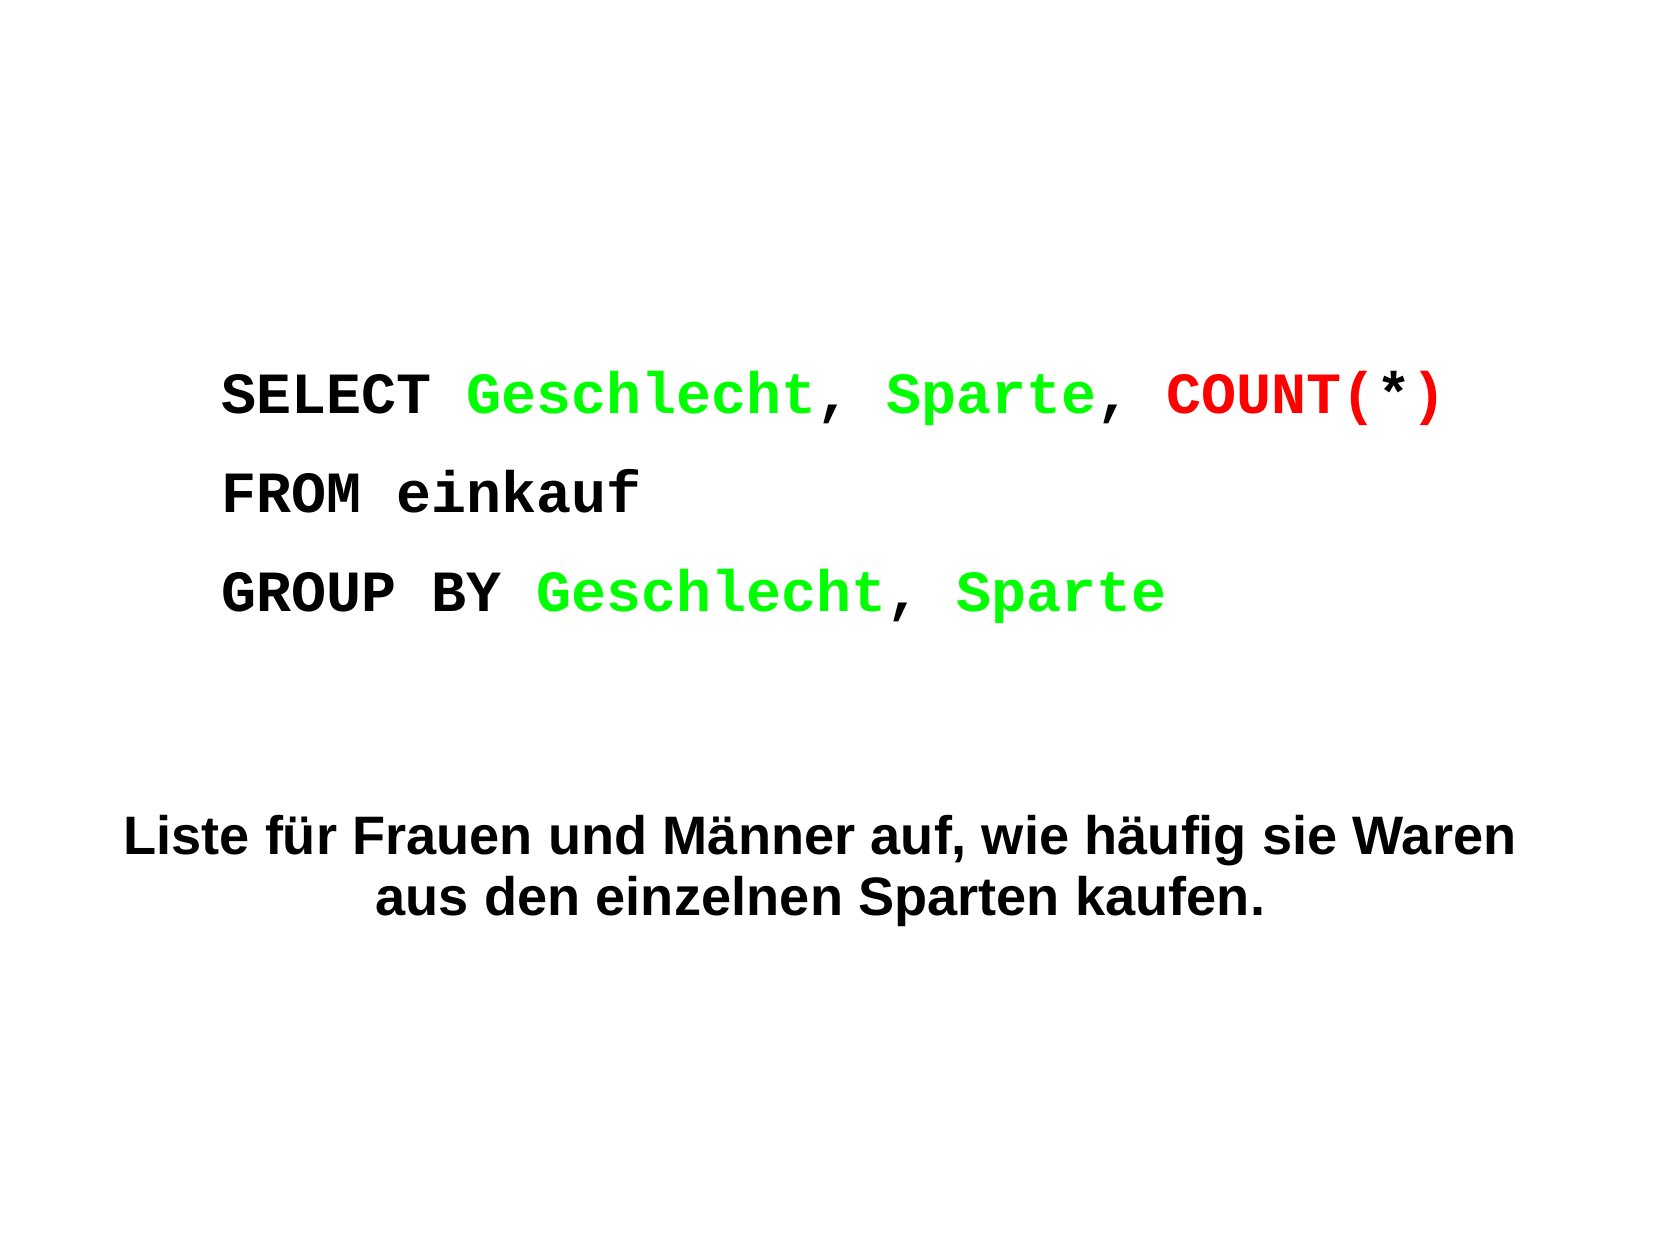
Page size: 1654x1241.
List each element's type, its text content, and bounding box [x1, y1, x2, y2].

text_box SELECT Geschlecht, Sparte, COUNT(*) FROM einkauf GROUP BY Geschlecht, Sparte [206, 324, 1565, 606]
title Liste für Frauen und Männer auf, wie häufig sie Waren aus den einzelnen Sparten kaufen. [76, 787, 1566, 945]
